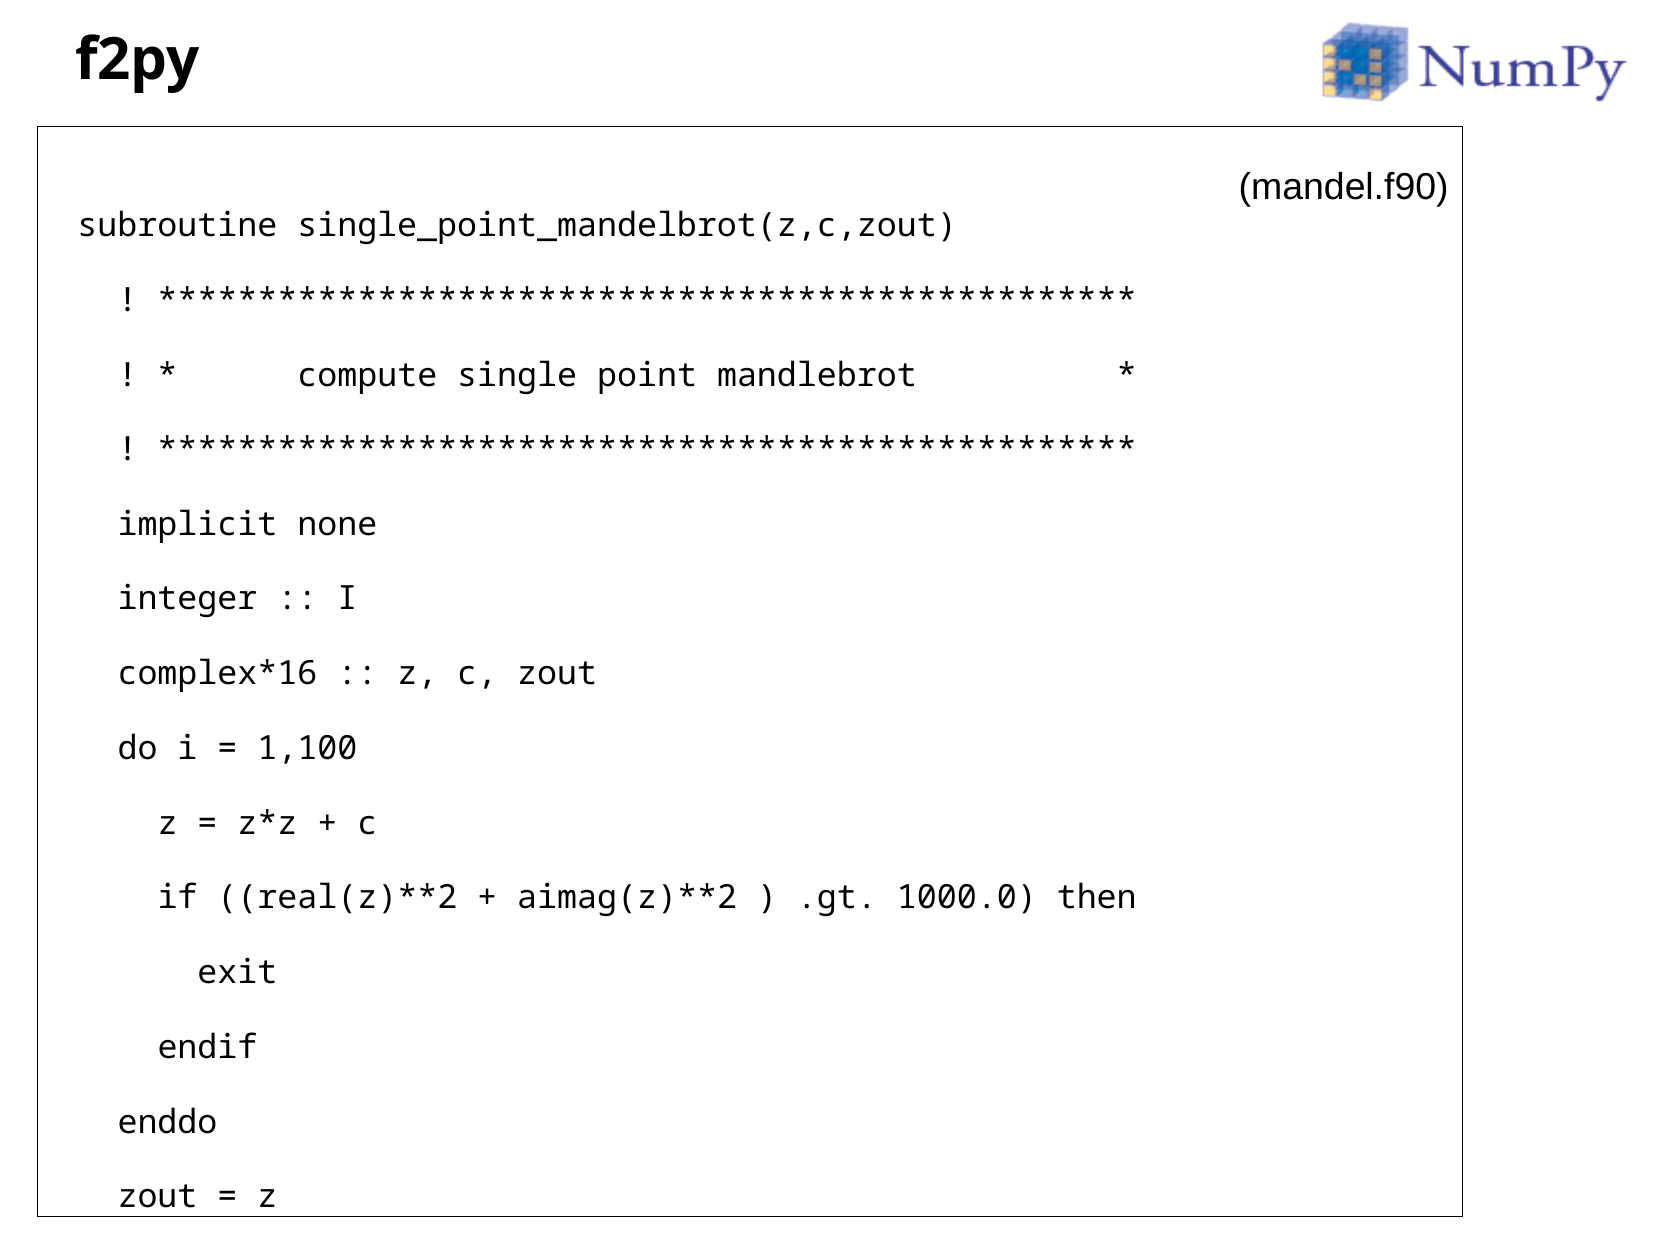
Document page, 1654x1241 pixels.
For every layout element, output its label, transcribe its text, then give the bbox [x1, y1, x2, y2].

picture [1302, 13, 1635, 113]
title f2py [75, 0, 1576, 113]
text_box (mandel.f90) [1223, 157, 1464, 215]
list subroutine single_point_mandelbrot(z,c,zout) ! ************************************************* ! * compute single point mandlebrot * ! ************************************************* implicit none integer :: I complex*16 :: z, c, zout do i = 1,100 z = z*z + c if ((real(z)**2 + aimag(z)**2 ) .gt. 1000.0) then exit endif enddo zout = z end subroutine [37, 126, 1463, 1217]
